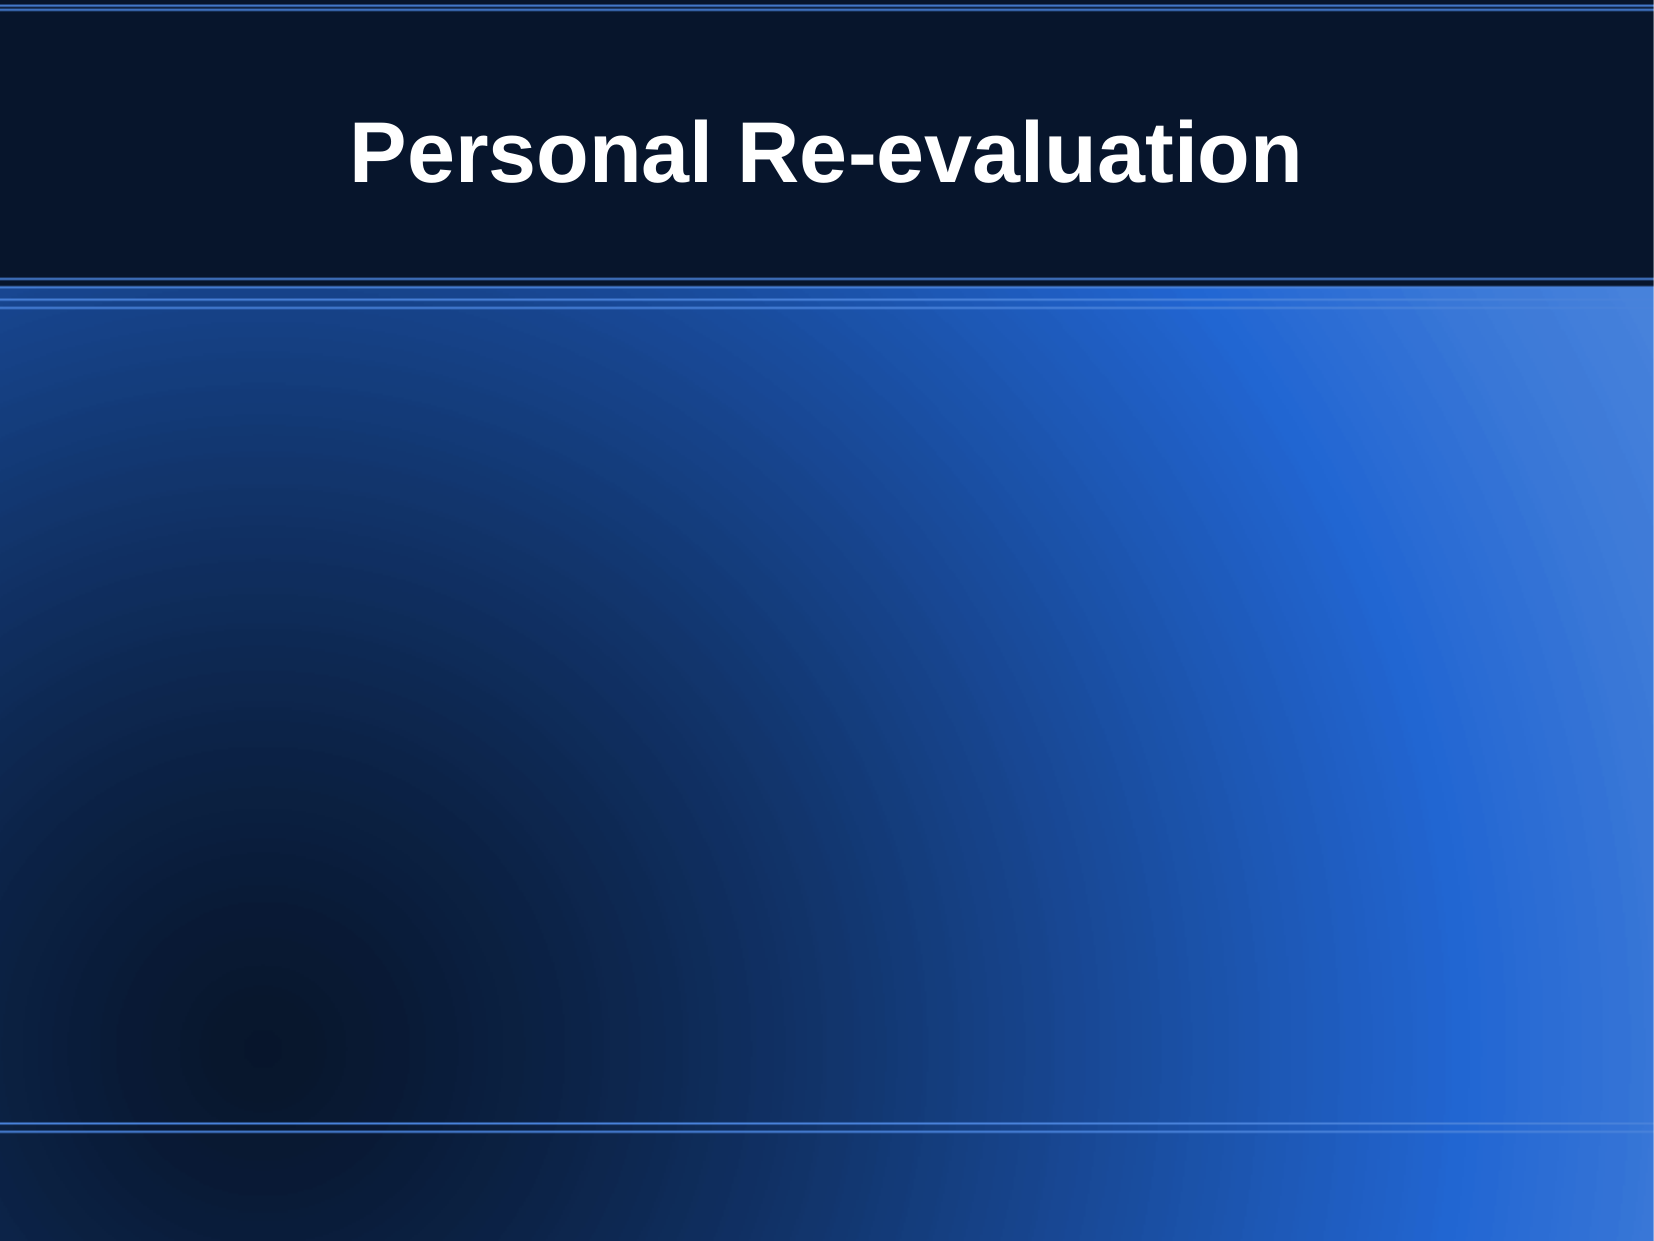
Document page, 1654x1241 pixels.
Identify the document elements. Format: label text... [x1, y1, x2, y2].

title Personal Re-evaluation [82, 49, 1571, 257]
picture [0, 0, 1654, 1241]
